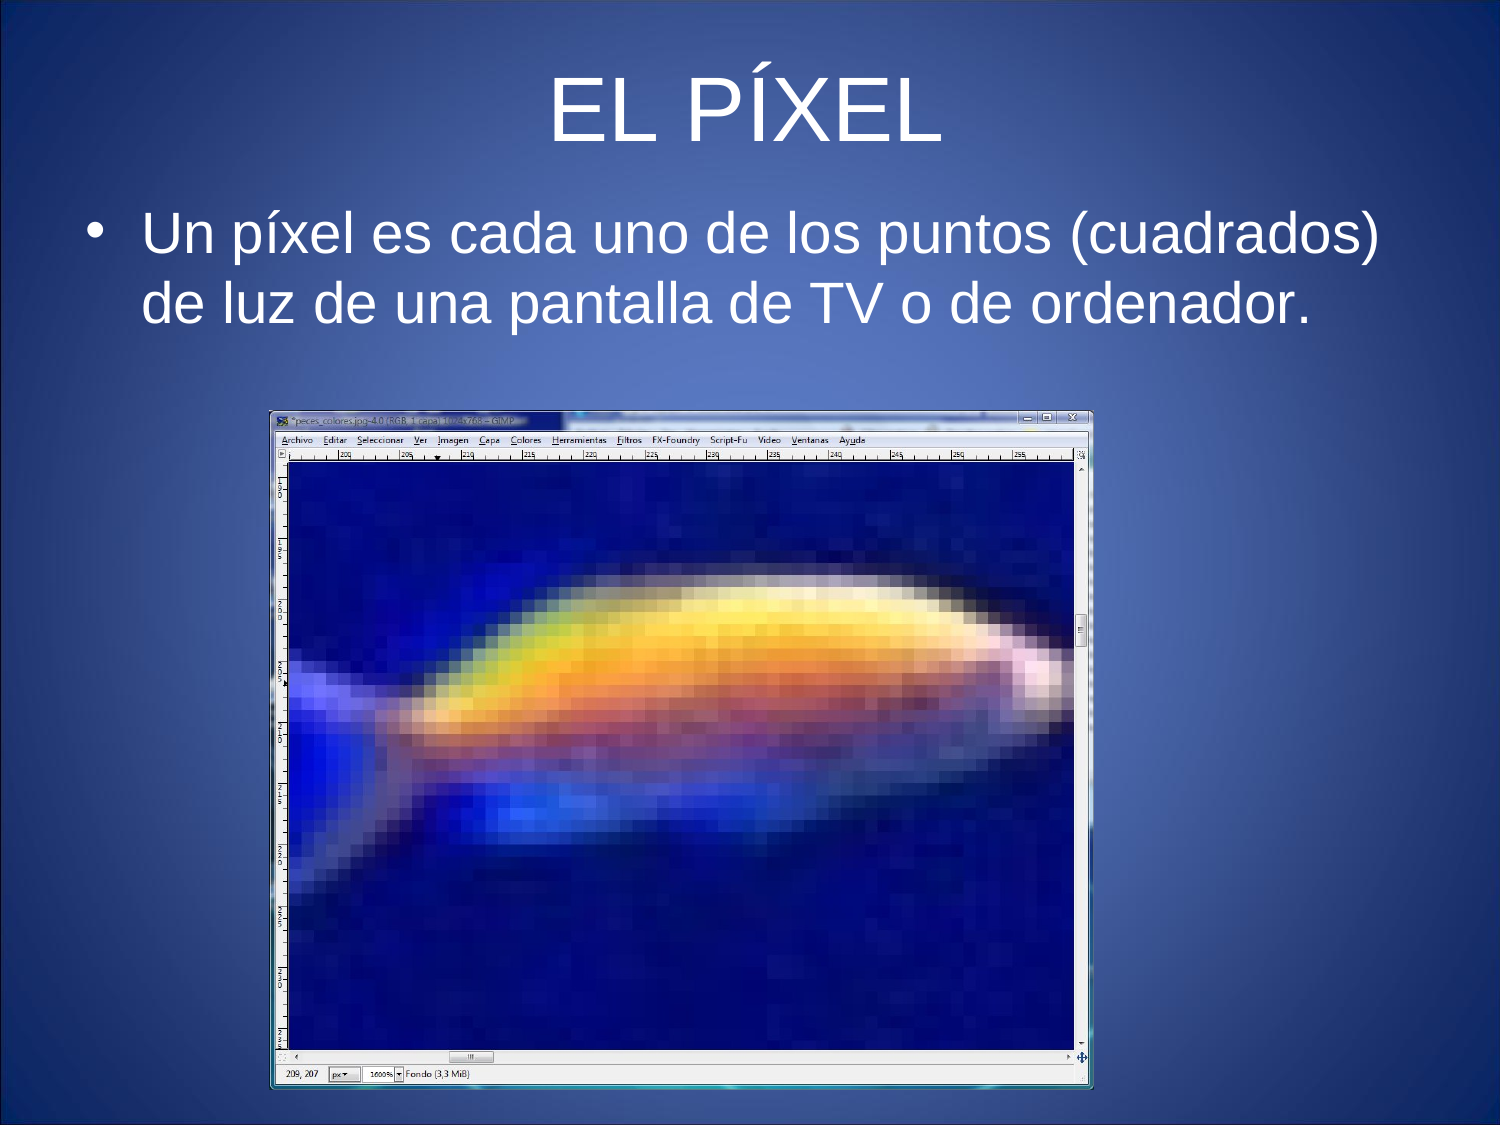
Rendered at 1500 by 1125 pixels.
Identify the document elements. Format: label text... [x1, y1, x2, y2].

title EL PÍXEL [74, 45, 1418, 164]
picture [0, 0, 1500, 1125]
list Un píxel es cada uno de los puntos (cuadrados) de luz de una pantalla de TV o de ordenador. [70, 187, 1421, 364]
